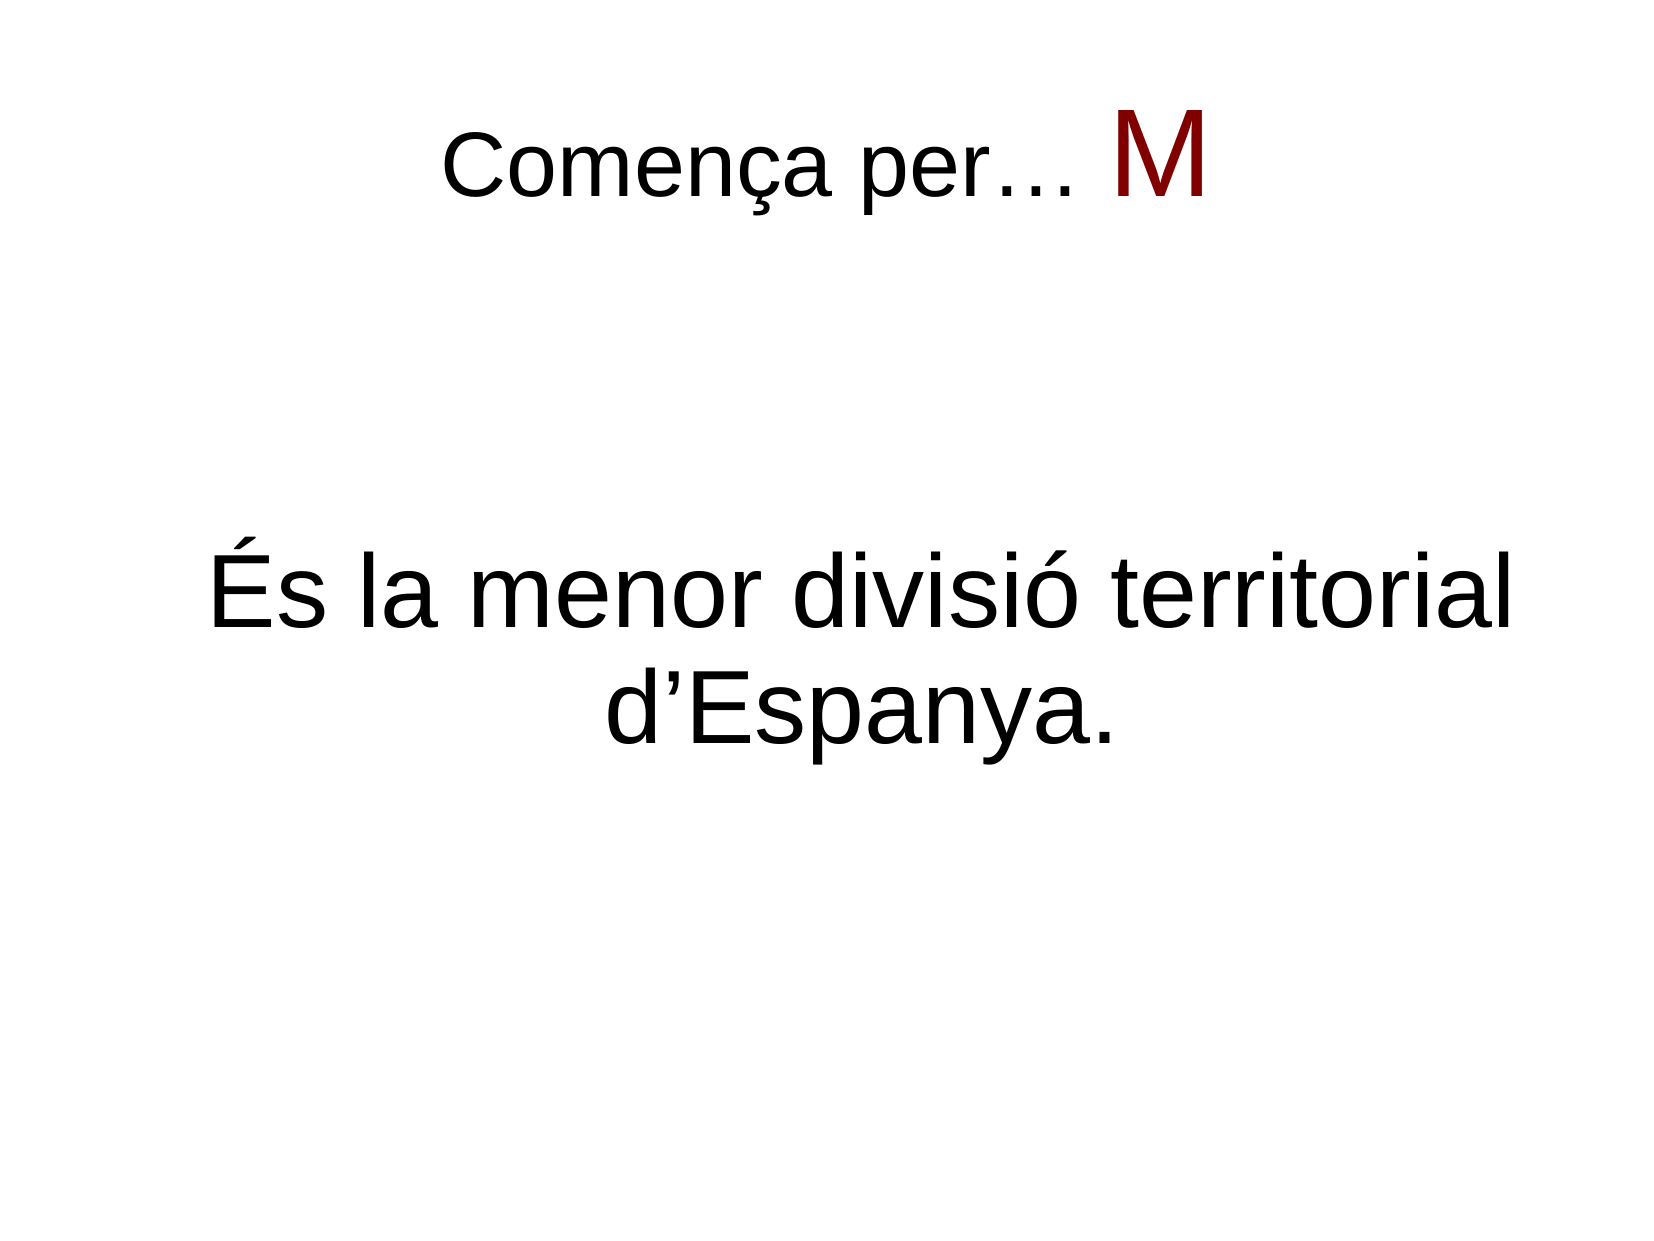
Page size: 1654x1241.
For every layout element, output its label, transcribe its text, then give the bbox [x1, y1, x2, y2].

list És la menor divisió territorial d’Espanya. [82, 290, 1571, 1010]
title Comença per… M [82, 49, 1571, 257]
